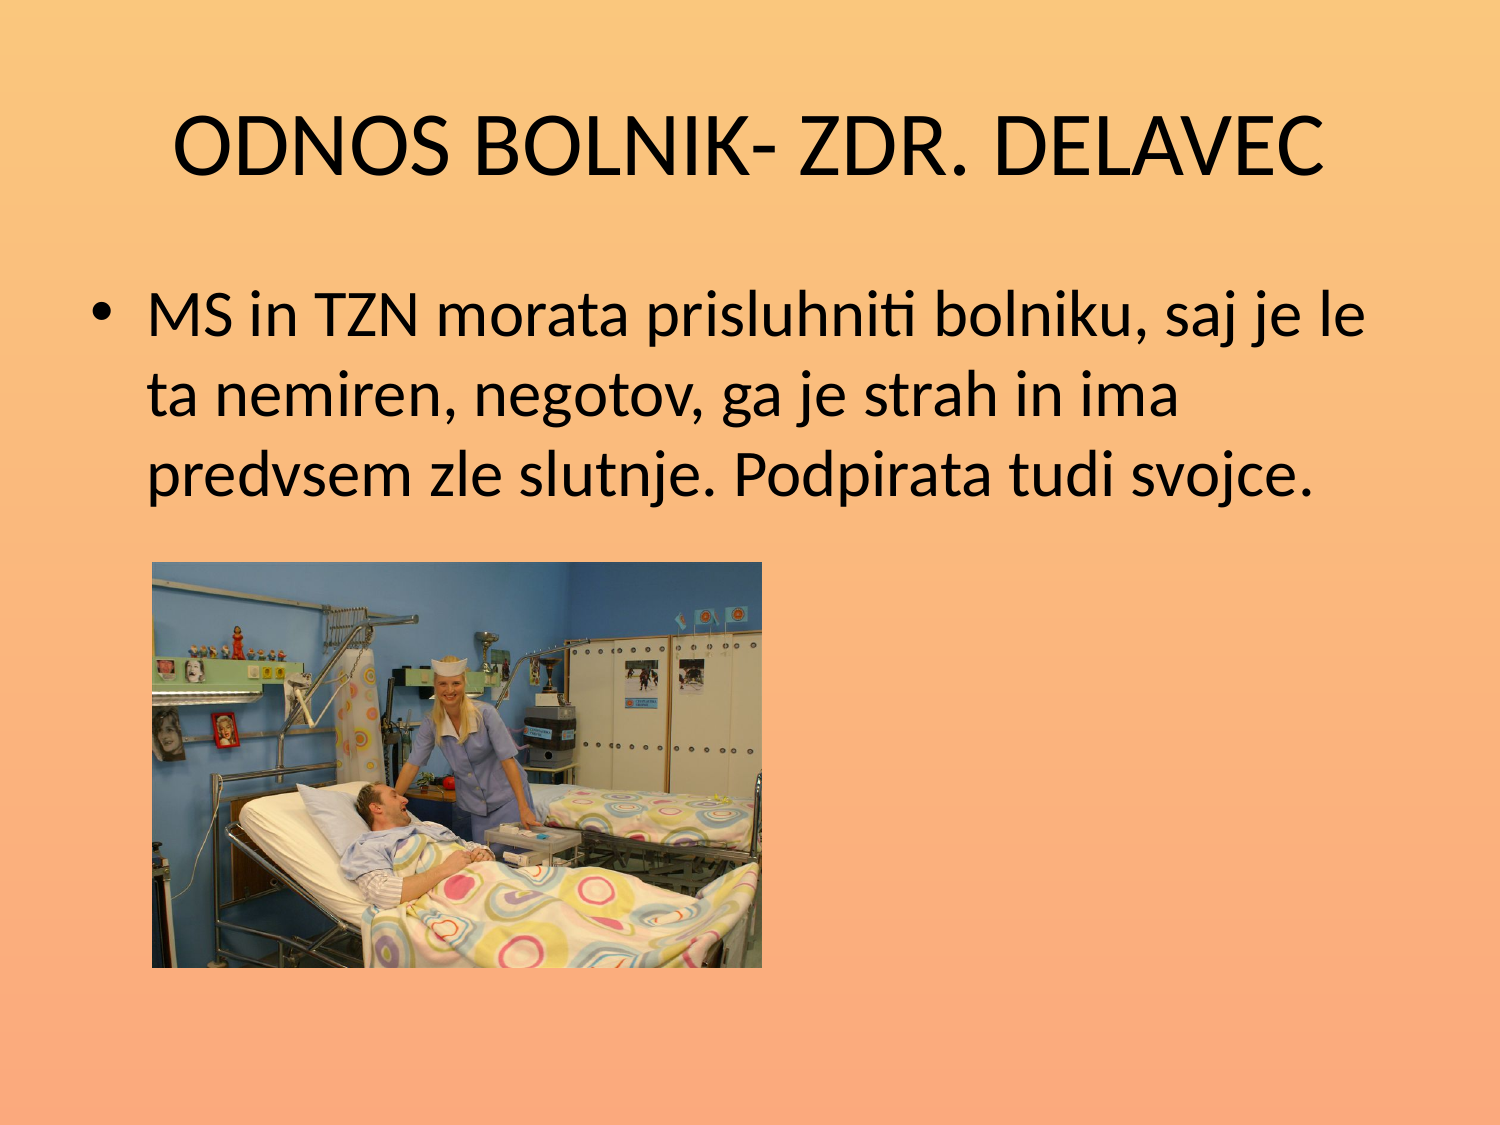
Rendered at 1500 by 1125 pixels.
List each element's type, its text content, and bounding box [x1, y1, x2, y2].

title ODNOS BOLNIK- ZDR. DELAVEC [75, 45, 1425, 233]
list MS in TZN morata prisluhniti bolniku, saj je le ta nemiren, negotov, ga je strah in ima predvsem zle slutnje. Podpirata tudi svojce. [75, 262, 1425, 1005]
picture [152, 562, 762, 968]
